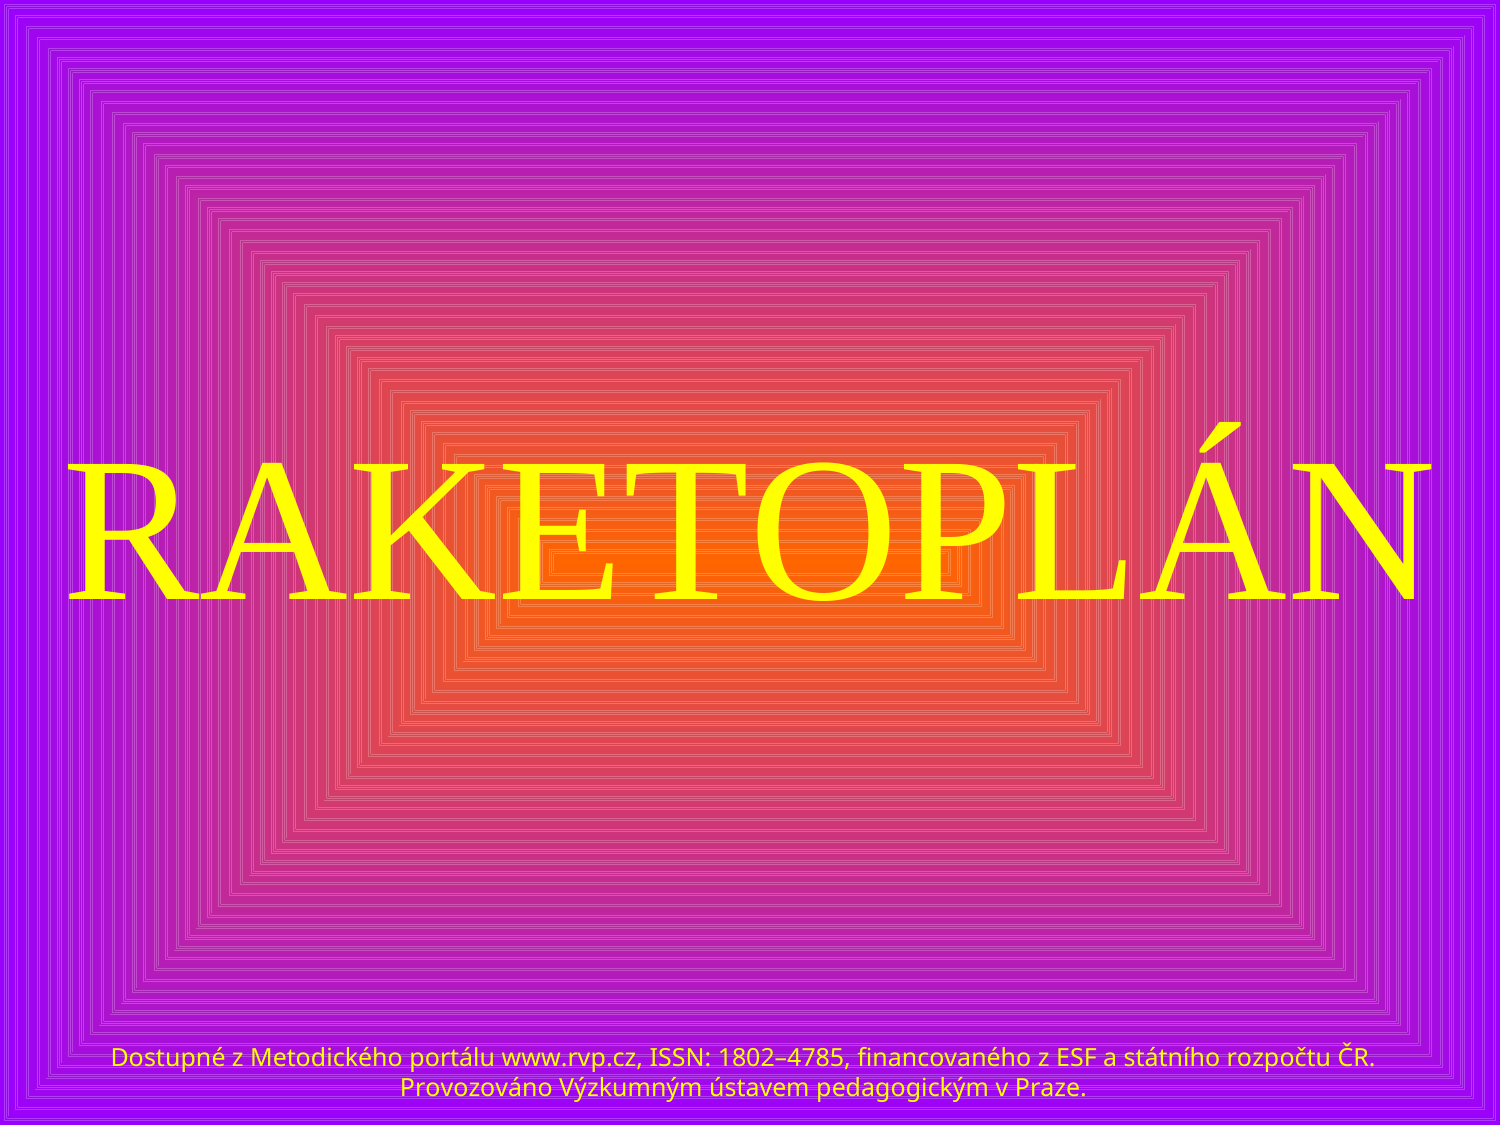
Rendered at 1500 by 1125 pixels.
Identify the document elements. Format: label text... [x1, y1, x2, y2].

text_box Dostupné z Metodického portálu www.rvp.cz, ISSN: 1802–4785, financovaného z ESF a státního rozpočtu ČR. Provozováno Výzkumným ústavem pedagogickým v Praze. [35, 1041, 1454, 1102]
text_box RAKETOPLÁN [0, 385, 1500, 649]
